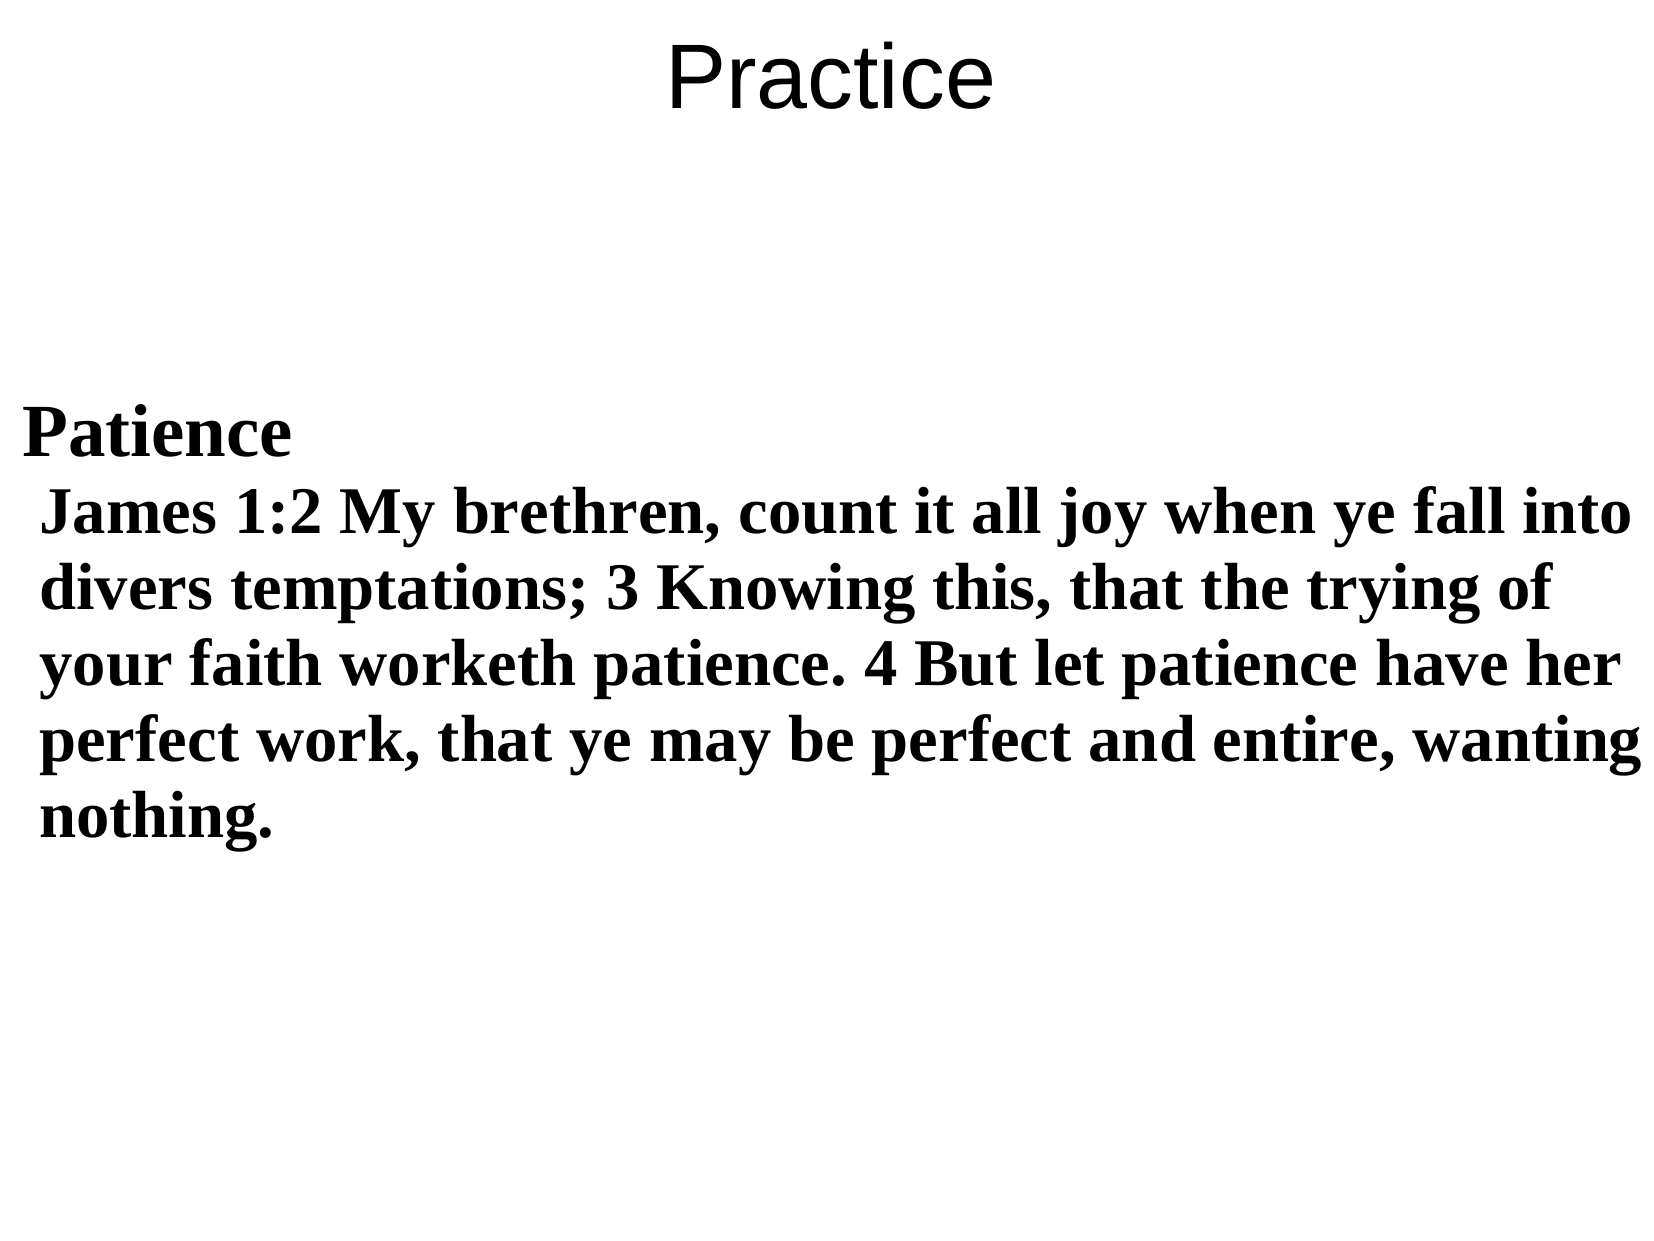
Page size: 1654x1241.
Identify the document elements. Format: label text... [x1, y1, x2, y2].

subtitle Patience James 1:2 My brethren, count it all joy when ye fall into divers temptations; 3 Knowing this, that the trying of your faith worketh patience. 4 But let patience have her perfect work, that ye may be perfect and entire, wanting nothing. [19, 55, 1654, 1241]
title Practice [86, 0, 1575, 55]
